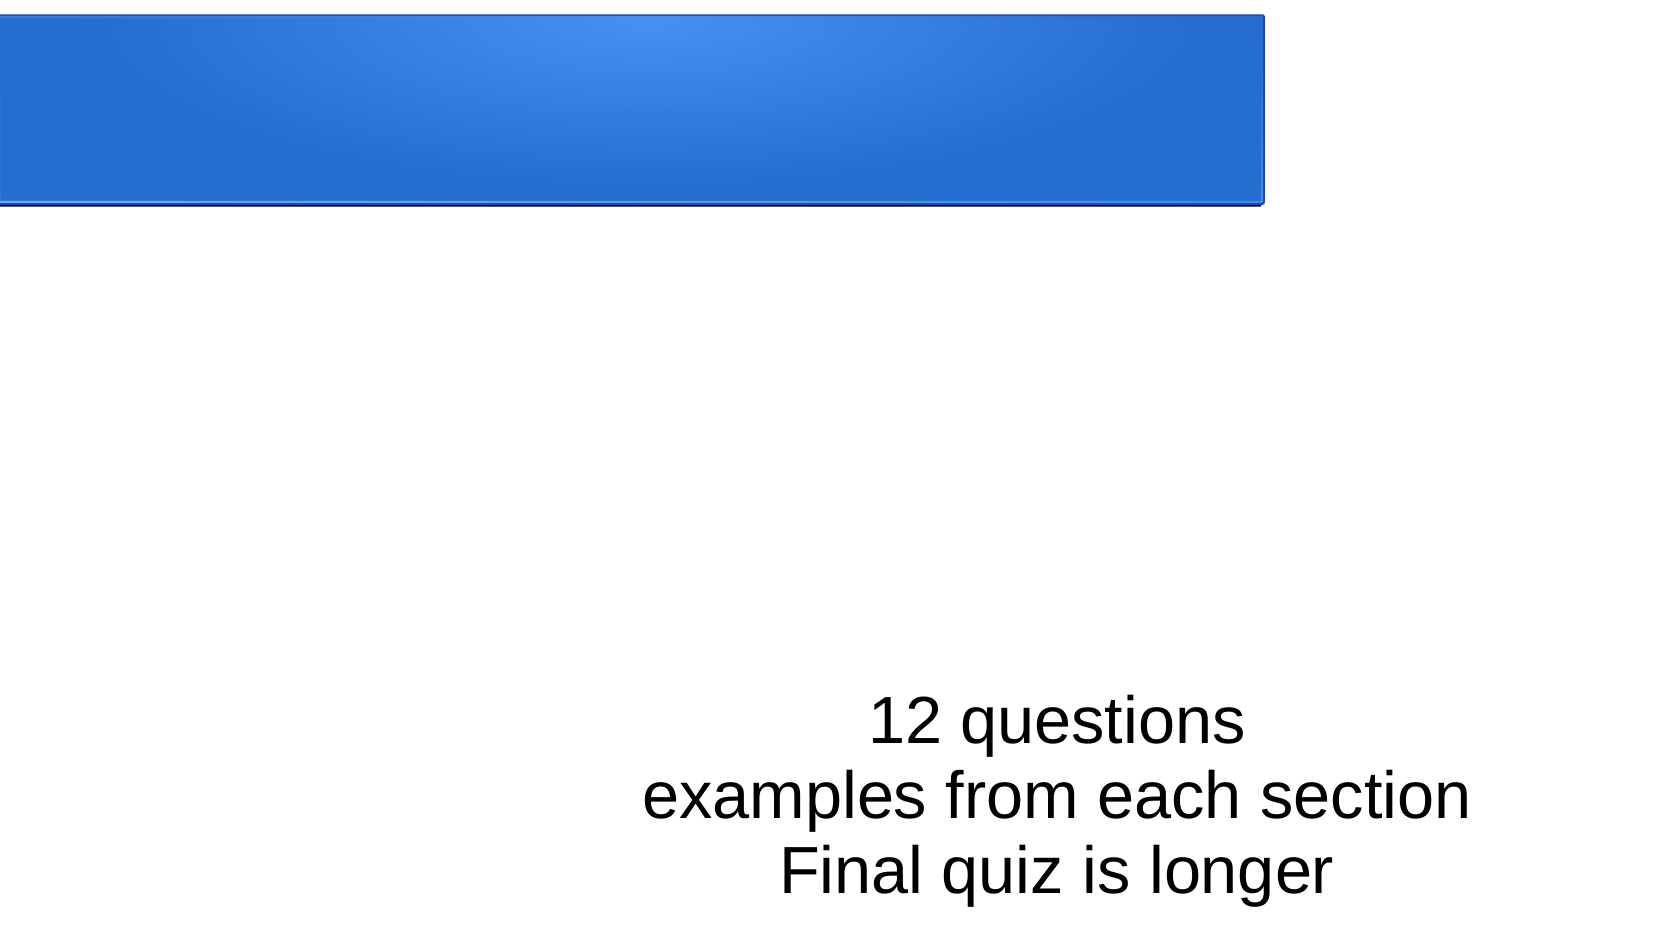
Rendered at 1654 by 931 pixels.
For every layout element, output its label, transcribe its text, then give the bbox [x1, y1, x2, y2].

subtitle 12 questions examples from each section Final quiz is longer [625, 682, 1489, 908]
title Baseline Quiz (all sections) [1, 106, 1490, 556]
